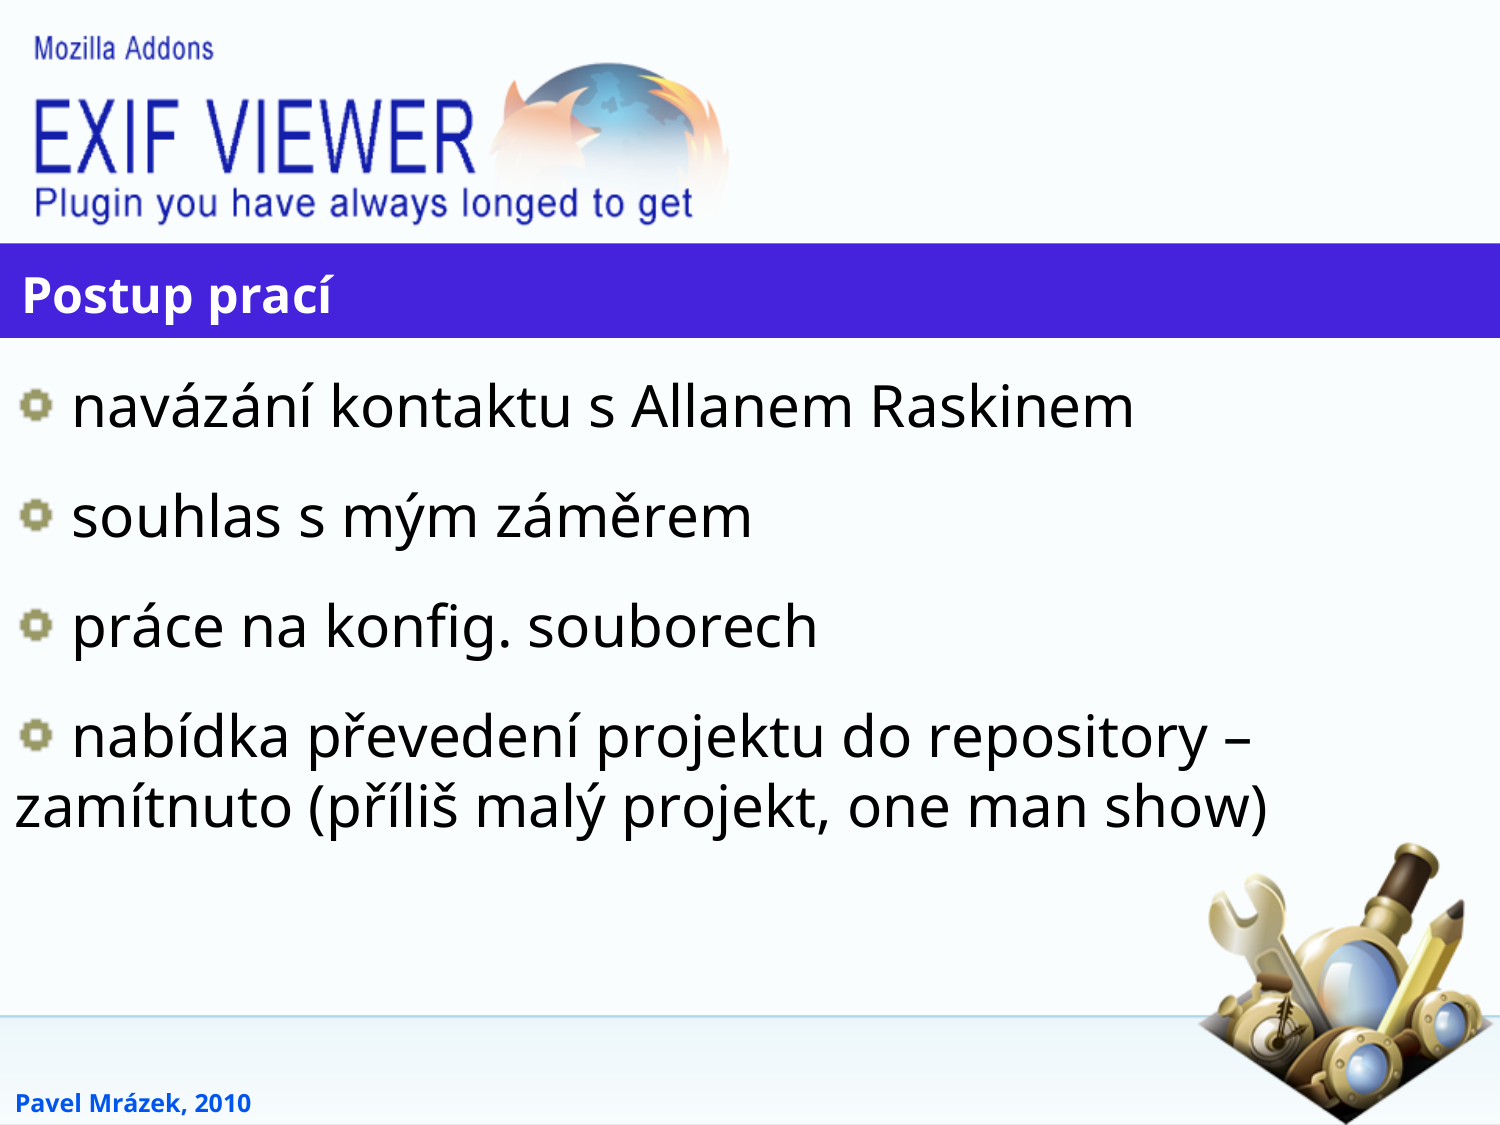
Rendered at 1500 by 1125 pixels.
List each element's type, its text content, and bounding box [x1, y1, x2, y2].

picture [14, 383, 57, 426]
picture [14, 603, 57, 646]
text_box Postup prací [6, 255, 349, 331]
text_box Pavel Mrázek, 2010 [0, 1079, 414, 1125]
picture [14, 713, 57, 756]
picture [29, 30, 739, 231]
text_box [0, 243, 1500, 338]
picture [14, 493, 57, 536]
text_box navázání kontaktu s Allanem Raskinem souhlas s mým záměrem práce na konfig. souborech nabídka převedení projektu do repository – zamítnuto (příliš malý projekt, one man show) [0, 361, 1500, 847]
picture [0, 847, 1500, 1125]
